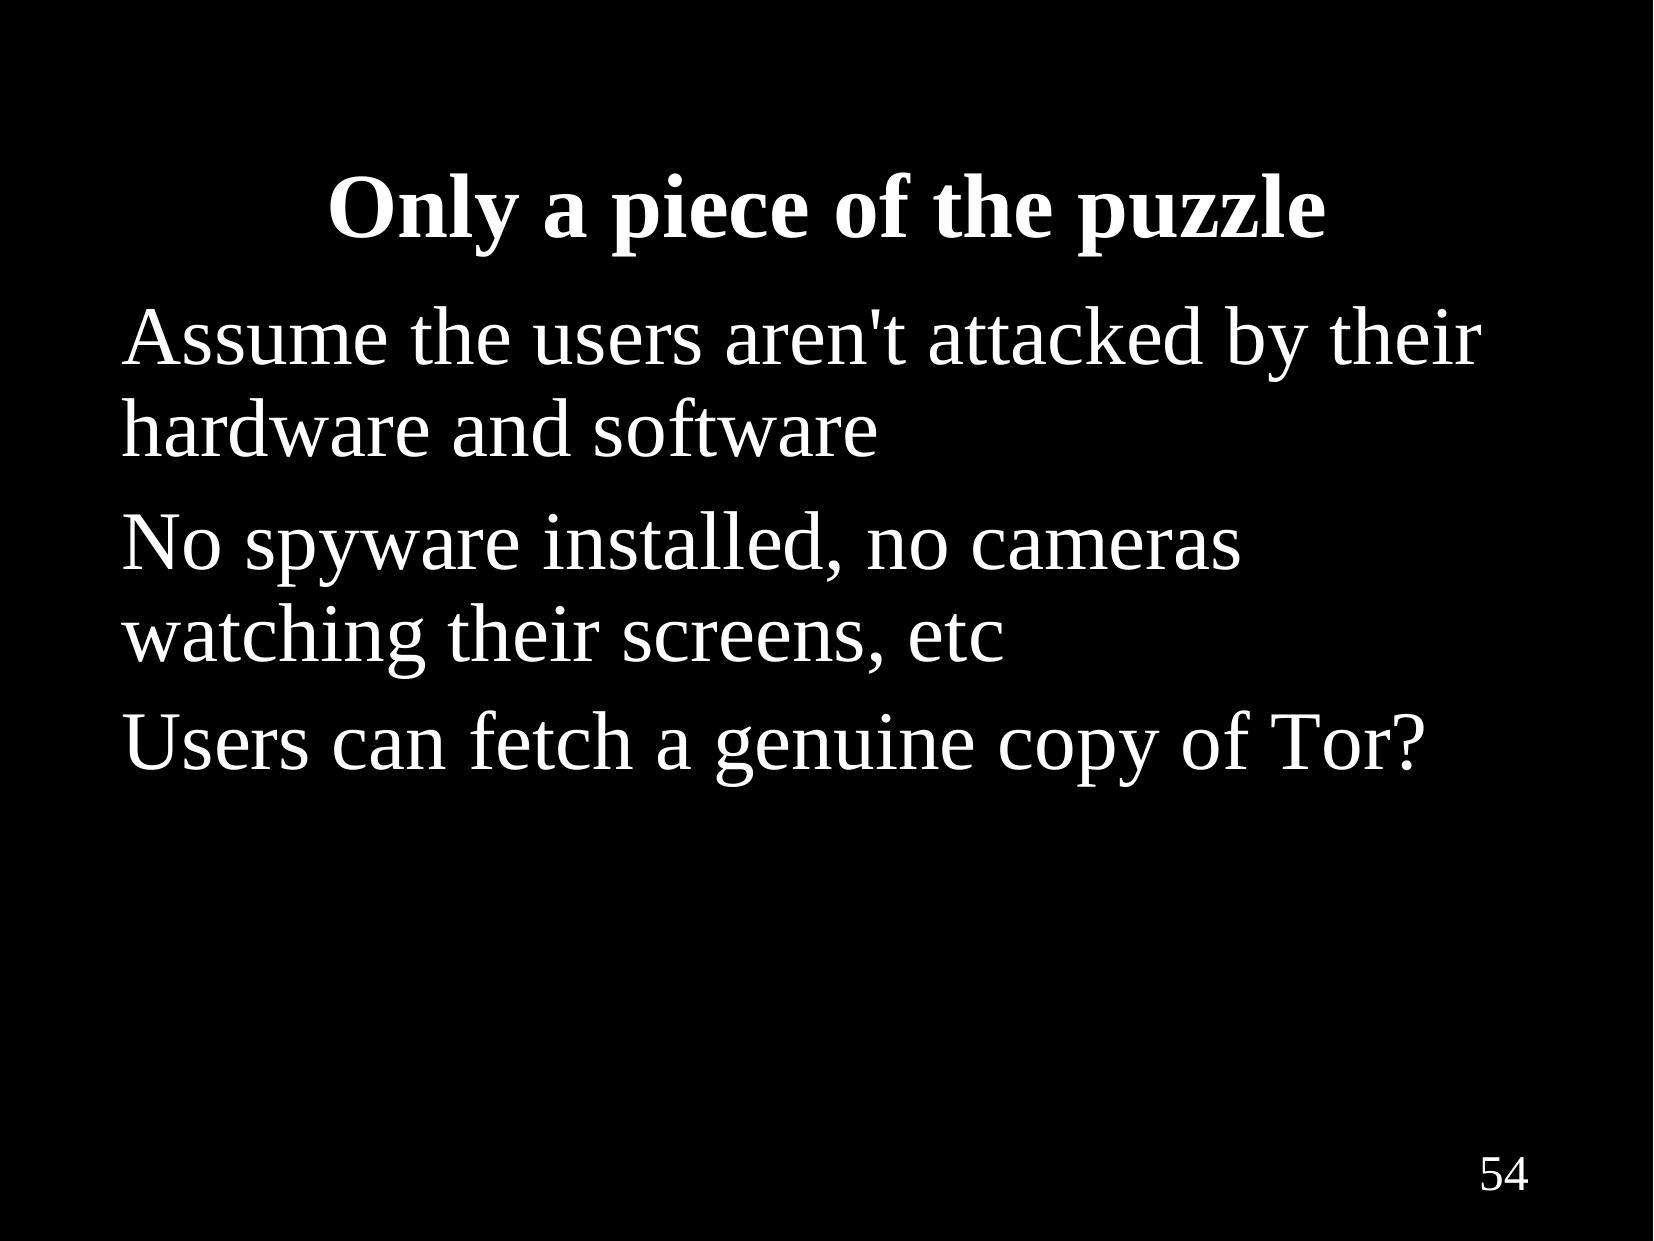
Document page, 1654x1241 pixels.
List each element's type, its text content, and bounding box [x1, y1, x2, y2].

title Only a piece of the puzzle [121, 103, 1534, 289]
list Assume the users aren't attacked by their hardware and software No spyware installed, no cameras watching their screens, etc Users can fetch a genuine copy of Tor? [121, 289, 1534, 1072]
